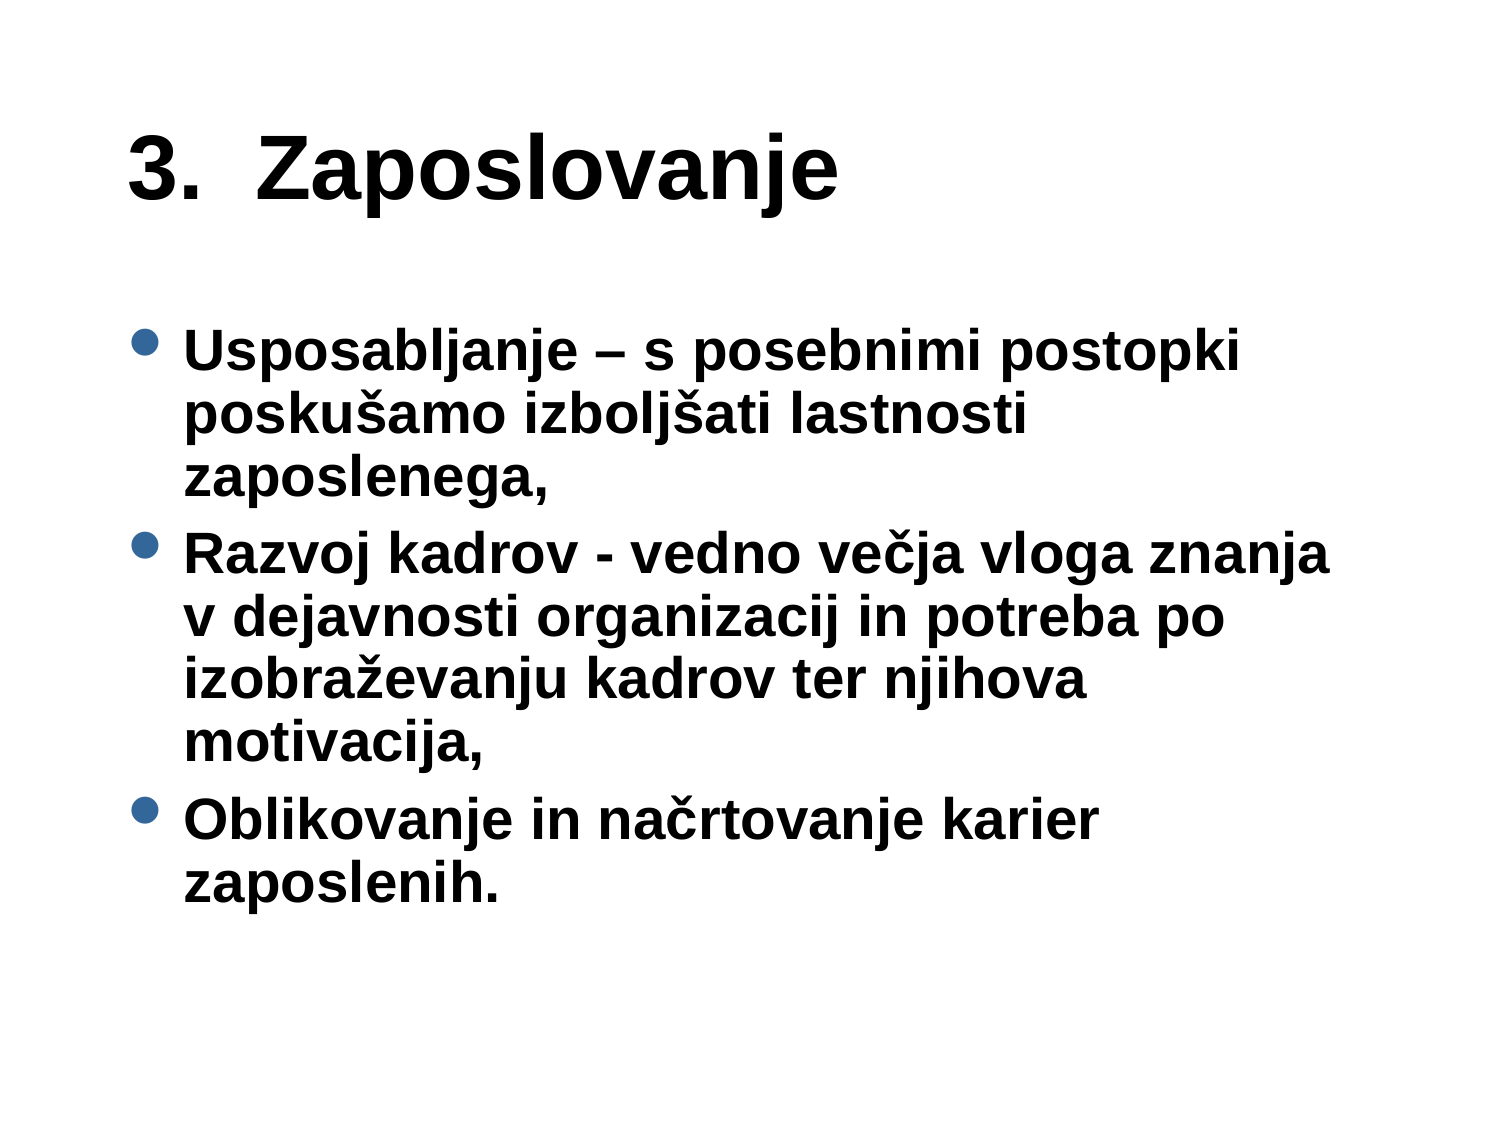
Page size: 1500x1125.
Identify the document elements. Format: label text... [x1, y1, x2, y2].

title 3. Zaposlovanje [112, 37, 1388, 225]
list Usposabljanje – s posebnimi postopki poskušamo izboljšati lastnosti zaposlenega, Razvoj kadrov - vedno večja vloga znanja v dejavnosti organizacij in potreba po izobraževanju kadrov ter njihova motivacija, Oblikovanje in načrtovanje karier zaposlenih. [112, 312, 1388, 1008]
